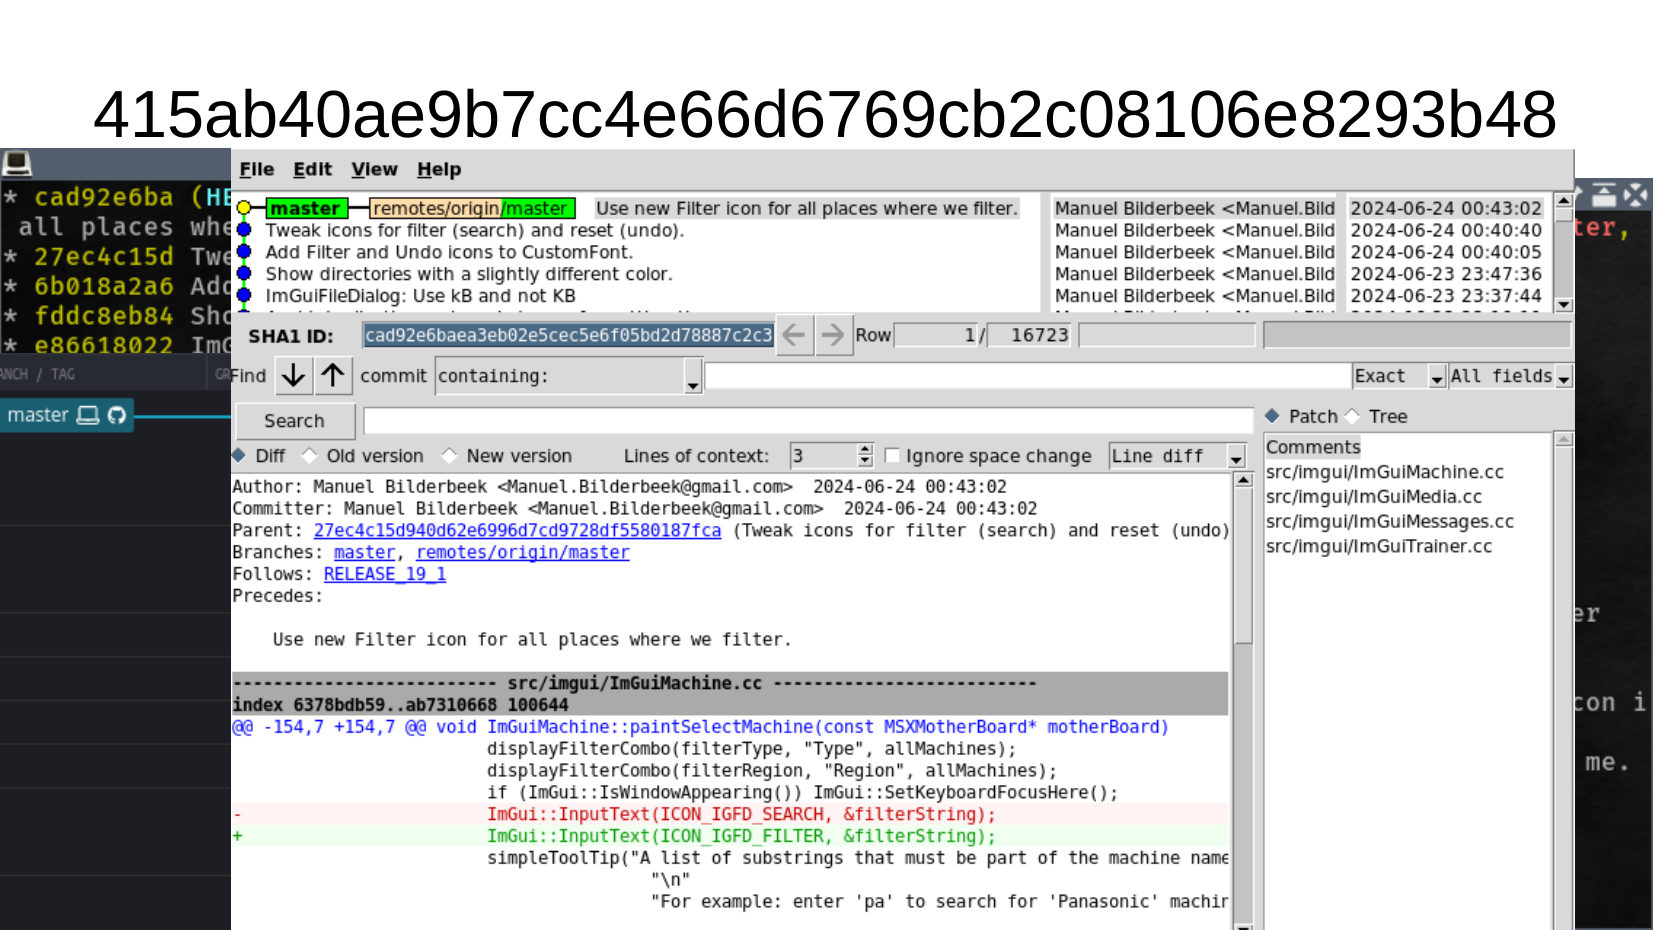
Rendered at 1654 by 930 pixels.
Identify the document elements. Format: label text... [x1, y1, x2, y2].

title 415ab40ae9b7cc4e66d6769cb2c08106e8293b48 [82, 37, 1571, 148]
picture [0, 148, 1653, 930]
